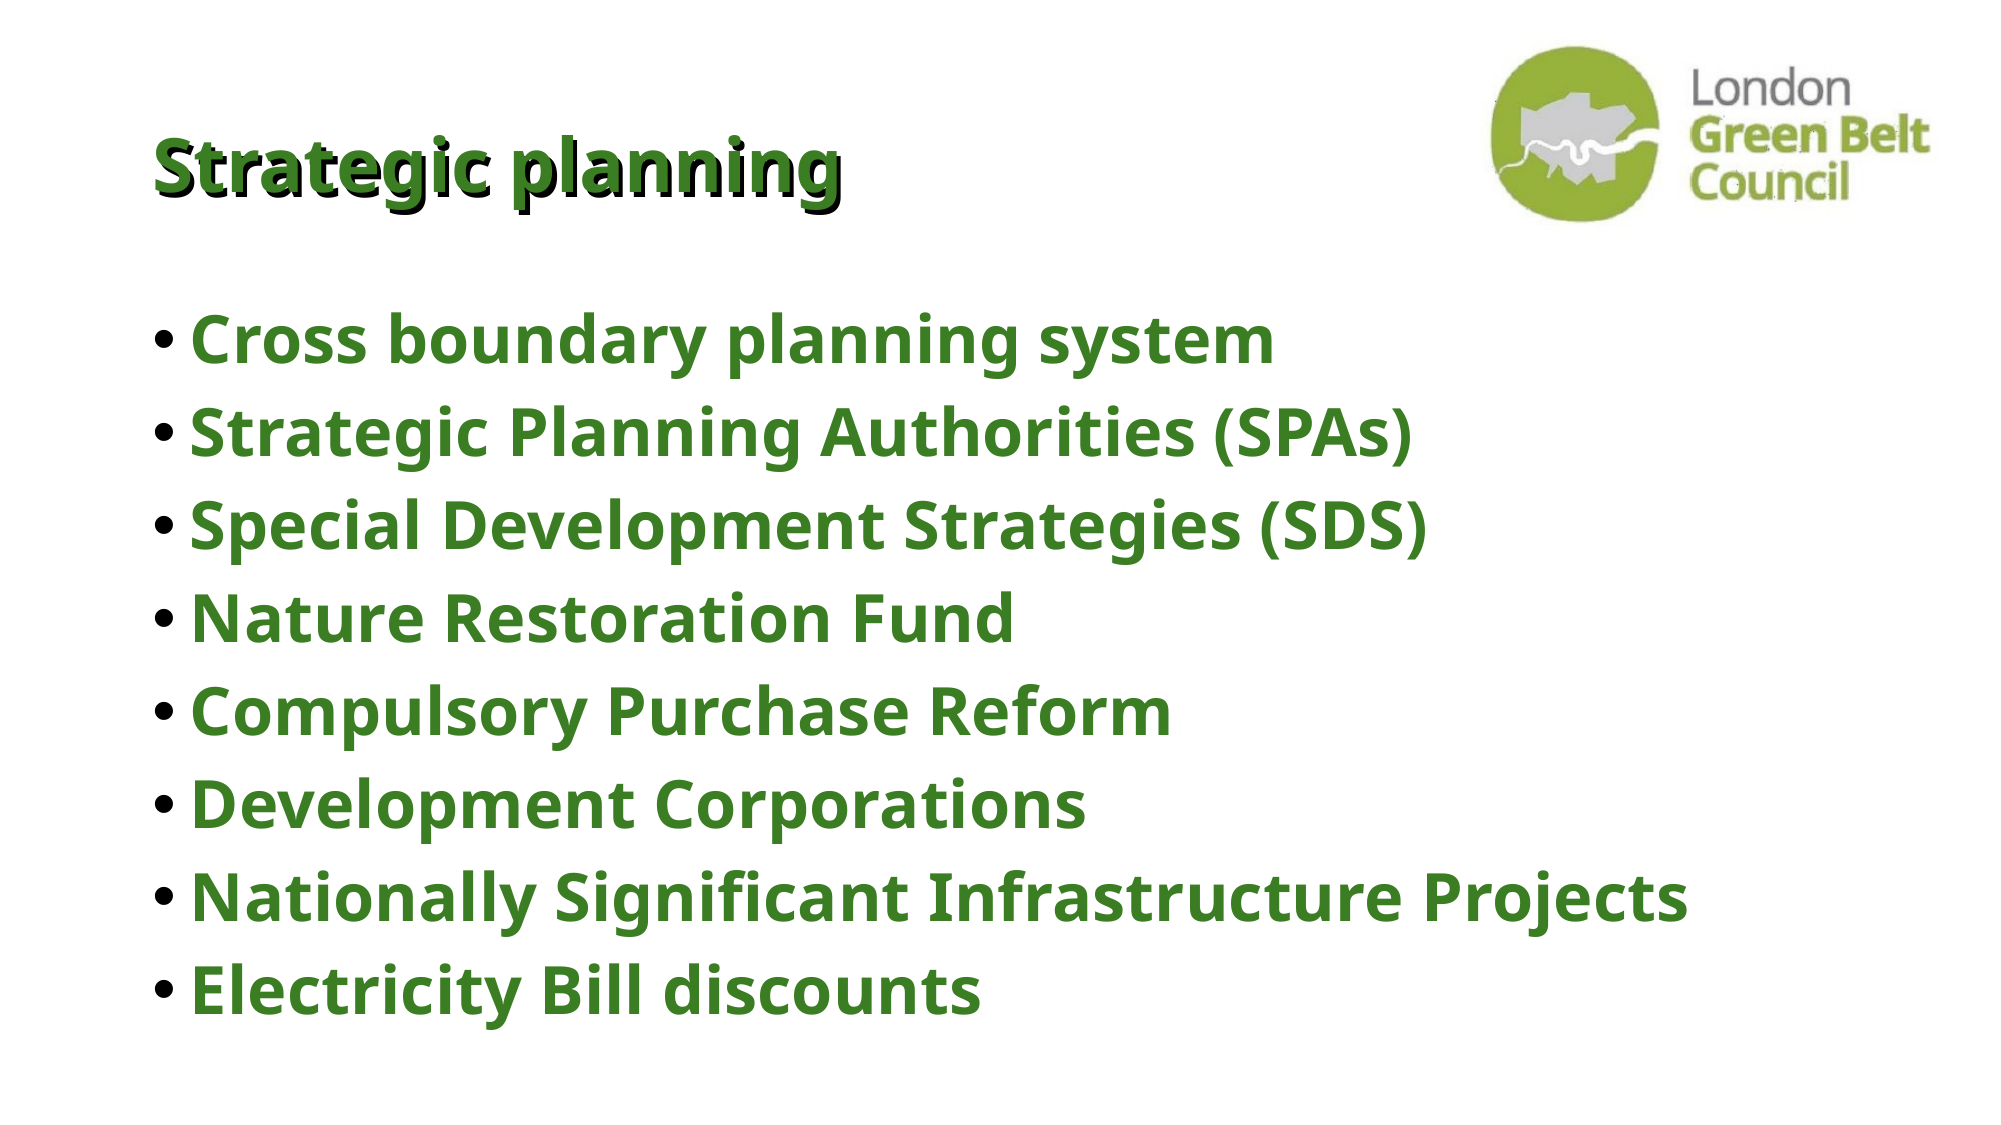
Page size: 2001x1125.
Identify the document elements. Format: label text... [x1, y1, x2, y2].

picture [1465, 38, 1971, 240]
title Strategic planning [137, 59, 1863, 278]
list Cross boundary planning system Strategic Planning Authorities (SPAs) Special Development Strategies (SDS) Nature Restoration Fund Compulsory Purchase Reform Development Corporations Nationally Significant Infrastructure Projects Electricity Bill discounts [137, 298, 1863, 1125]
